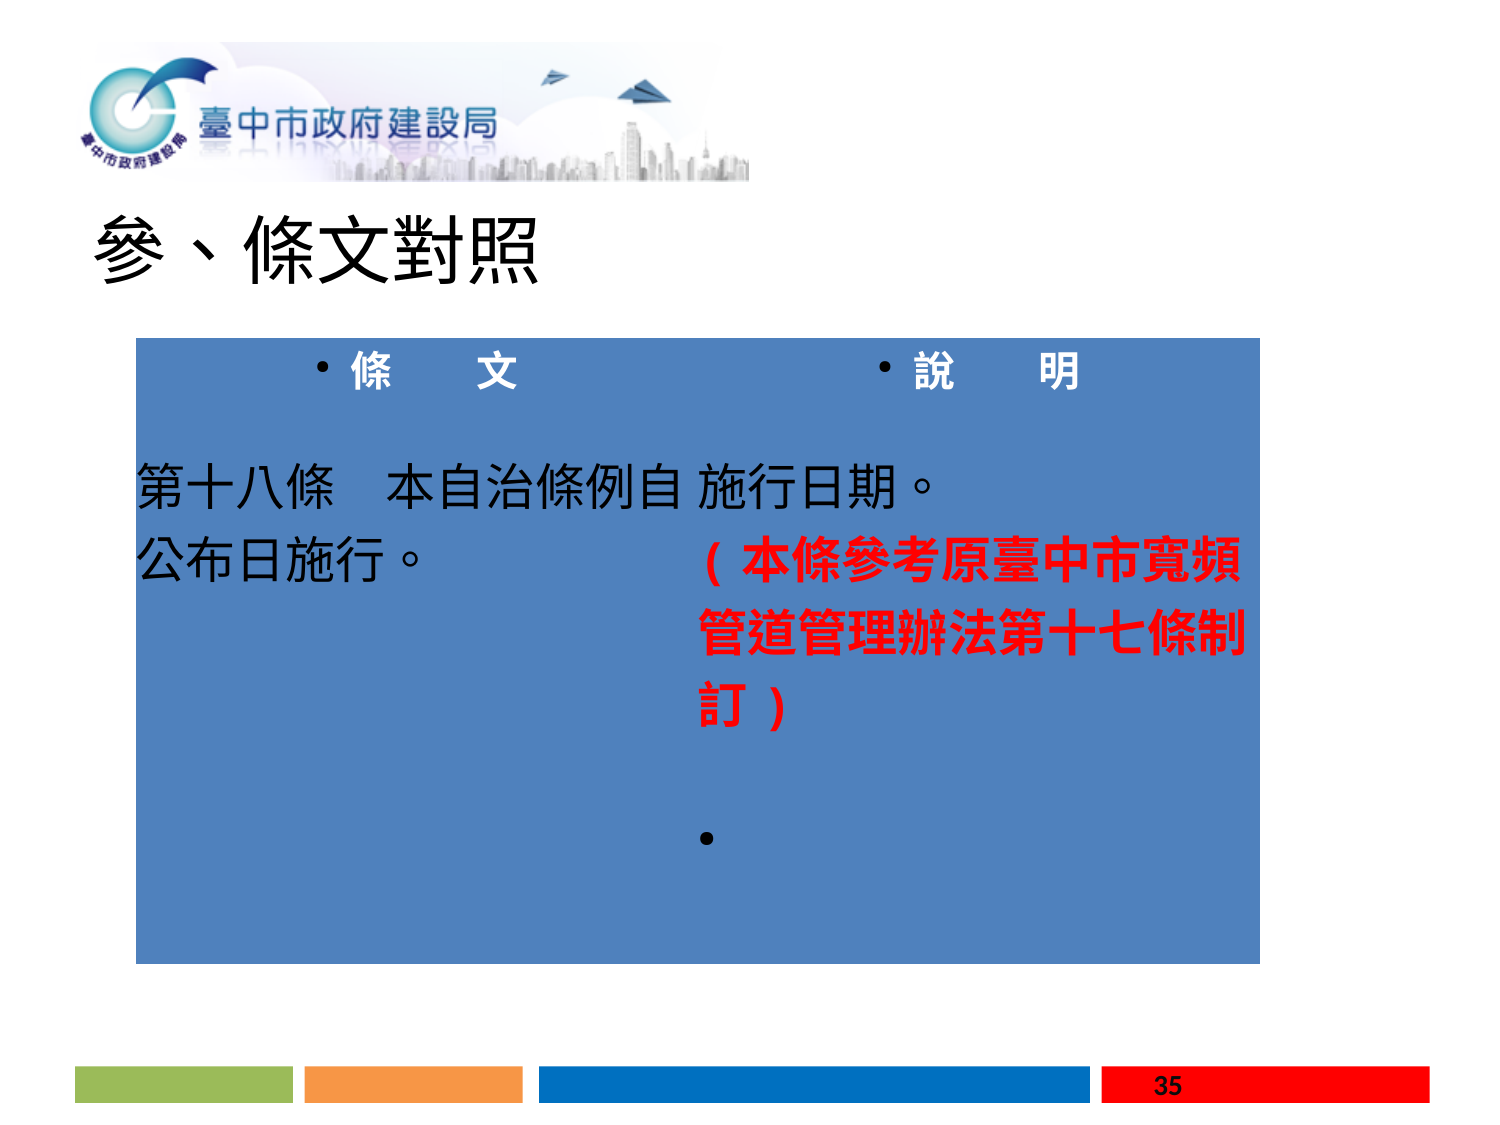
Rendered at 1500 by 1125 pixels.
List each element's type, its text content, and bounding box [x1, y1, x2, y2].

table_header 條 文 [136, 338, 698, 448]
text_box 參、條文對照 [76, 196, 1427, 303]
table_cell 施行日期。 (本條參考原臺中市寬頻管道管理辦法第十七條制訂) [698, 448, 1260, 964]
text_box [512, 1042, 988, 1103]
text_box [1138, 1053, 1489, 1114]
table_header 說 明 [698, 338, 1260, 448]
table_cell 第十八條 本自治條例自公布日施行。 [136, 448, 698, 964]
